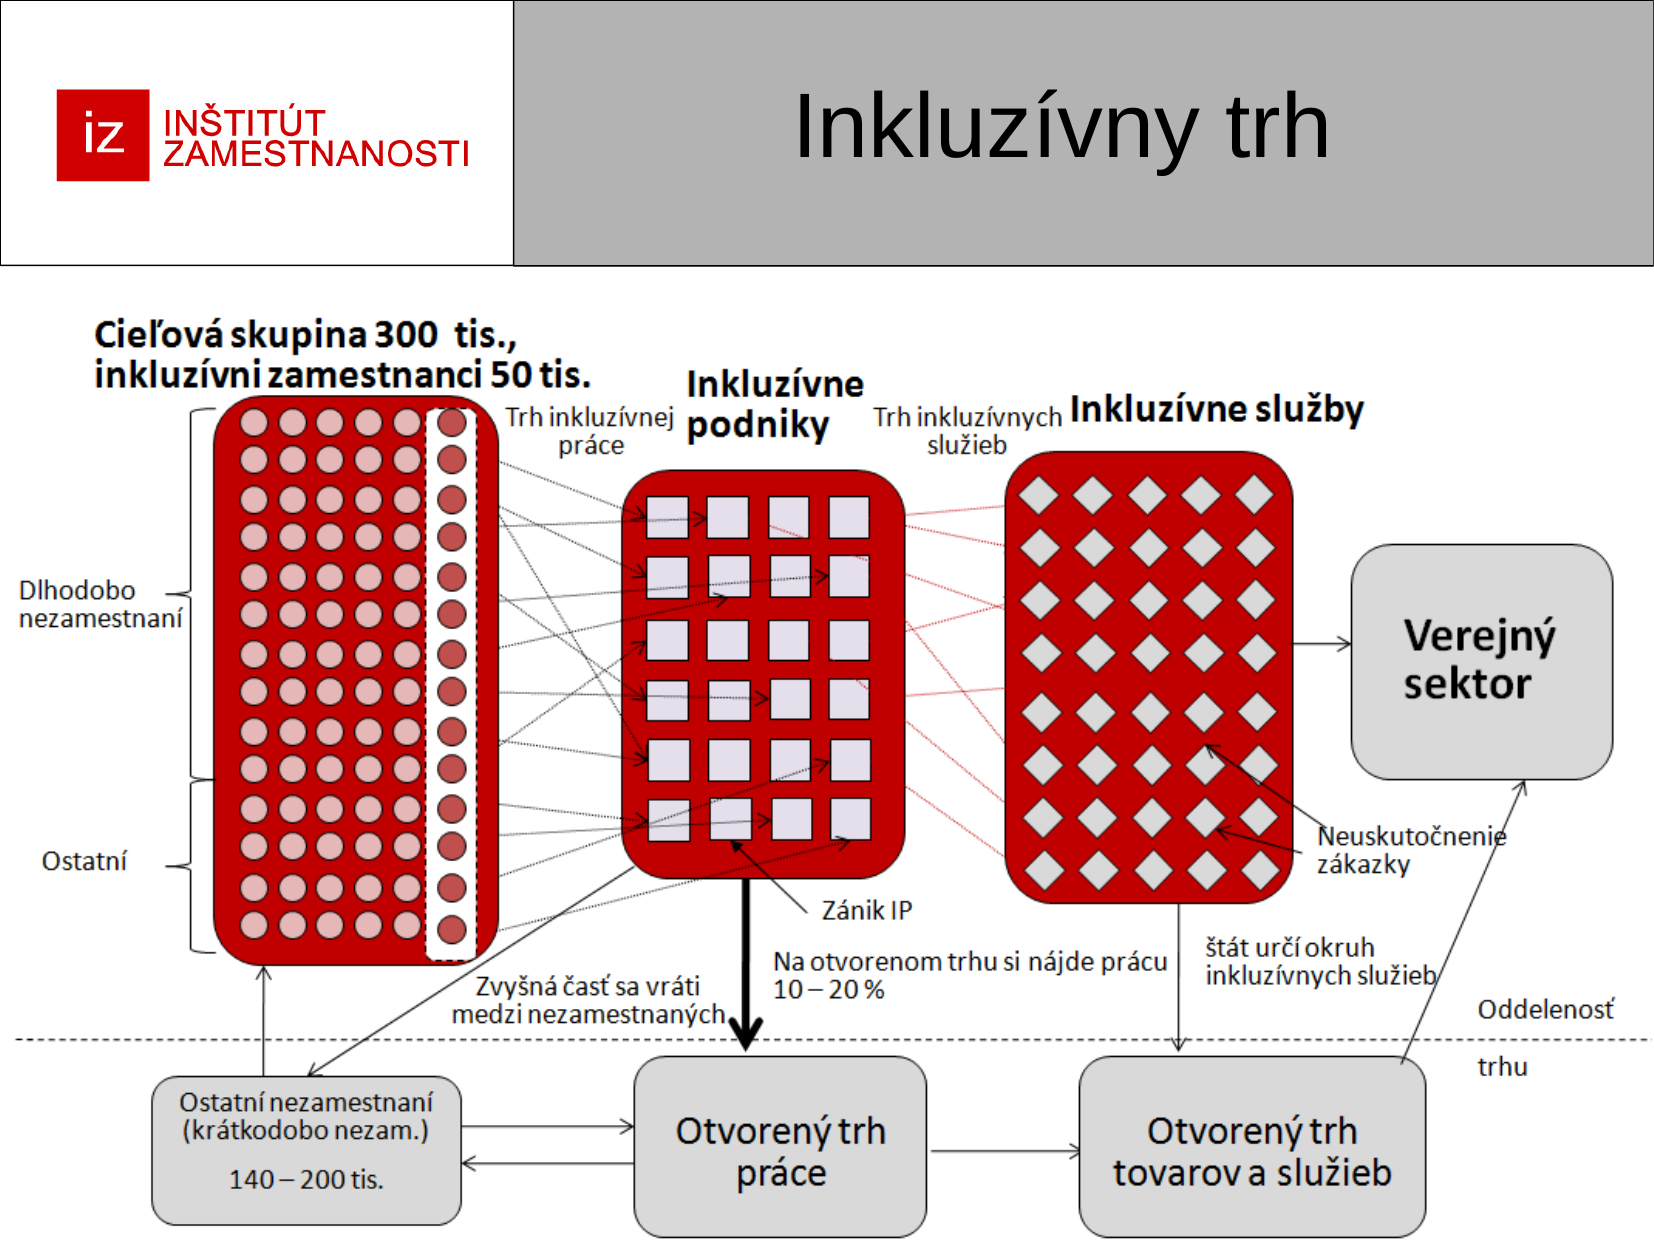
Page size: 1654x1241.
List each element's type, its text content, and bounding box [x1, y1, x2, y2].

picture [5, 8, 512, 257]
title Inkluzívny trh [561, 37, 1565, 229]
picture [0, 295, 1654, 1240]
